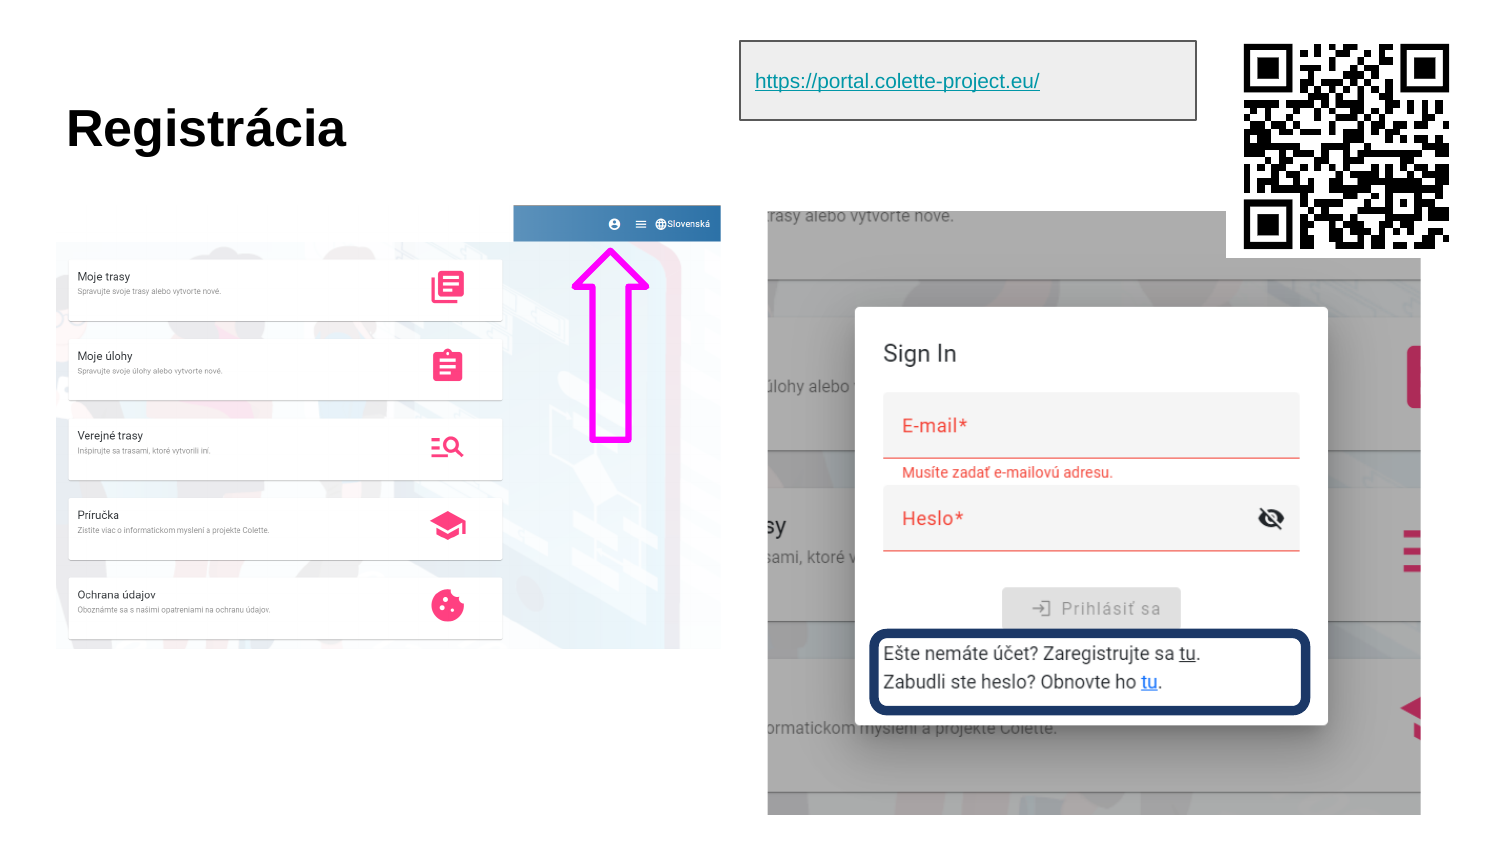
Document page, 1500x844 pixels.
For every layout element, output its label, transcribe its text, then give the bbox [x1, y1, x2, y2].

picture [56, 205, 721, 649]
picture [767, 28, 1467, 815]
text_box https://portal.colette-project.eu/ [740, 41, 1196, 120]
title Registrácia [51, 79, 1226, 174]
